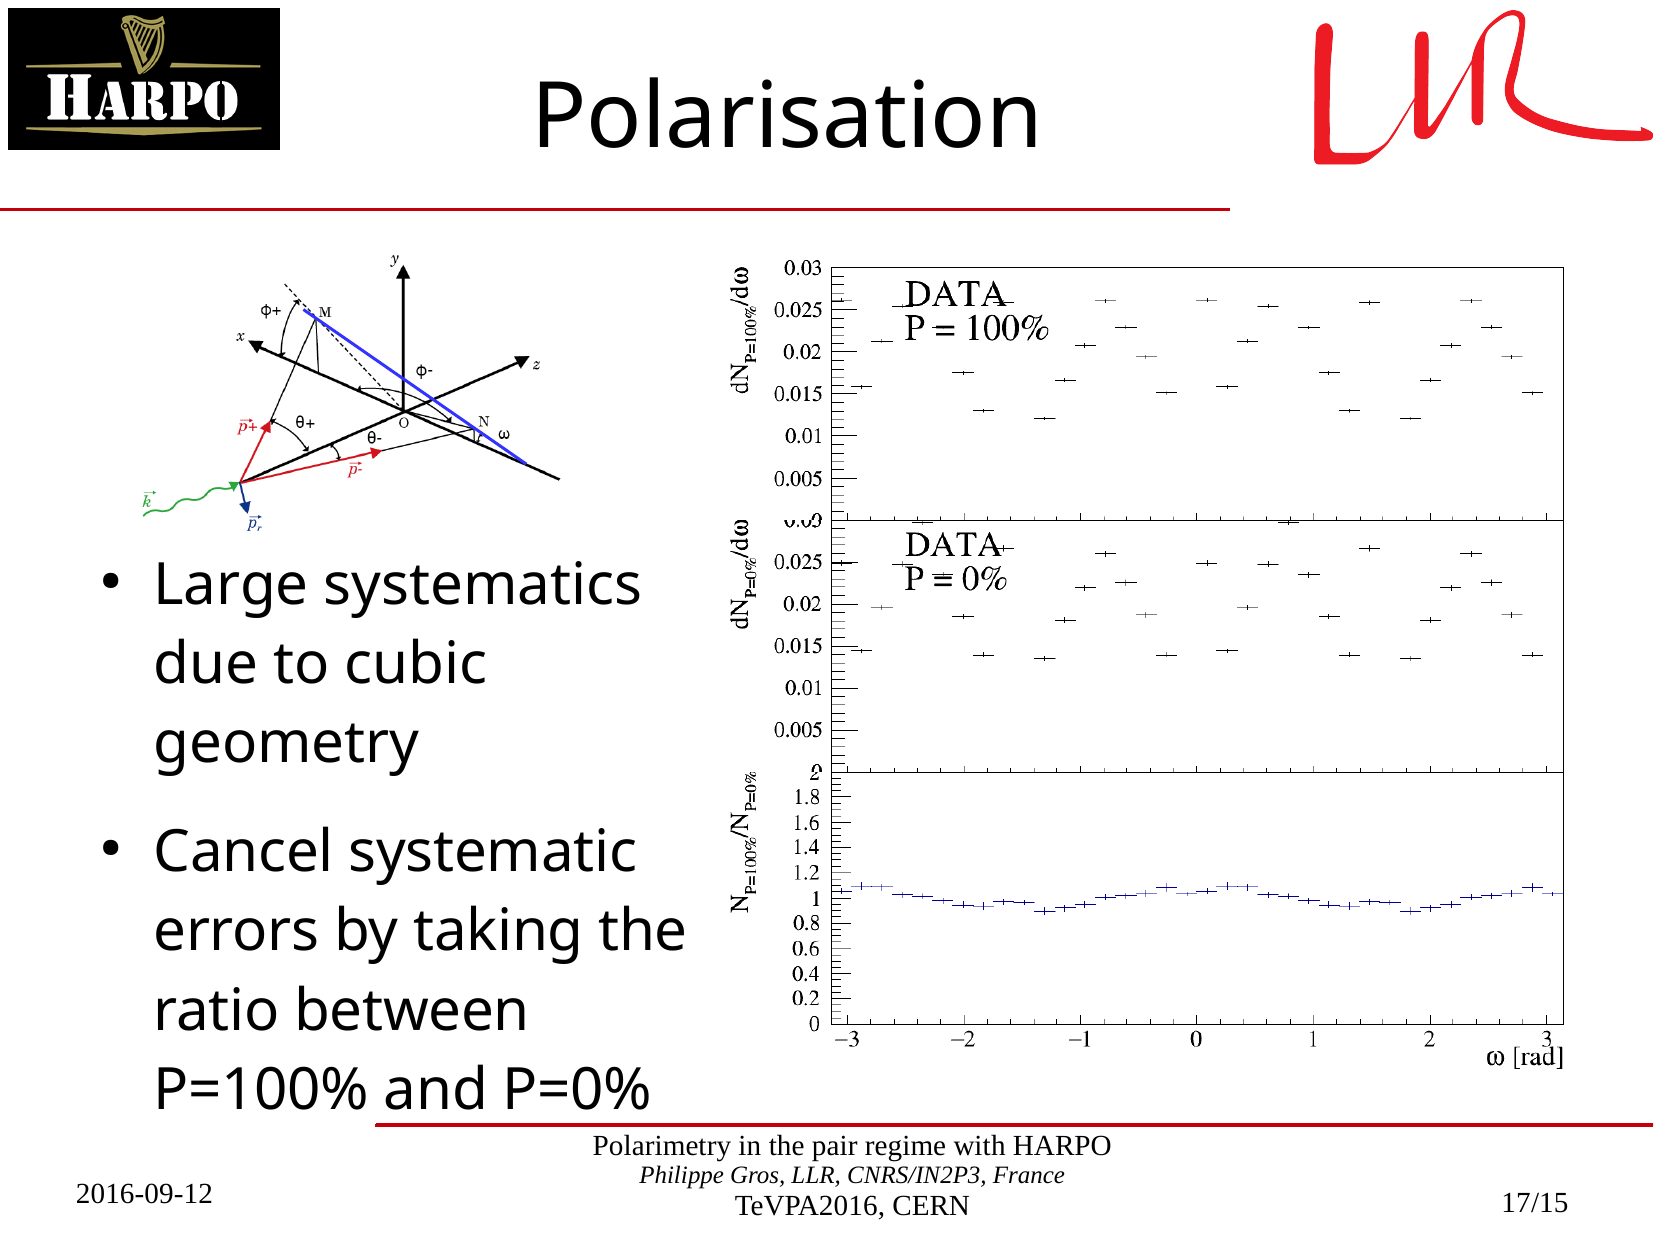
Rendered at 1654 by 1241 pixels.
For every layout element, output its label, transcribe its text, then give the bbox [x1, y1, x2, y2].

picture [700, 259, 1571, 1109]
picture [108, 227, 599, 543]
picture [1314, 10, 1653, 165]
list Large systematics due to cubic geometry Cancel systematic errors by taking the ratio between P=100% and P=0% [82, 542, 701, 1187]
picture [8, 8, 280, 150]
title Polarisation [284, 14, 1290, 210]
